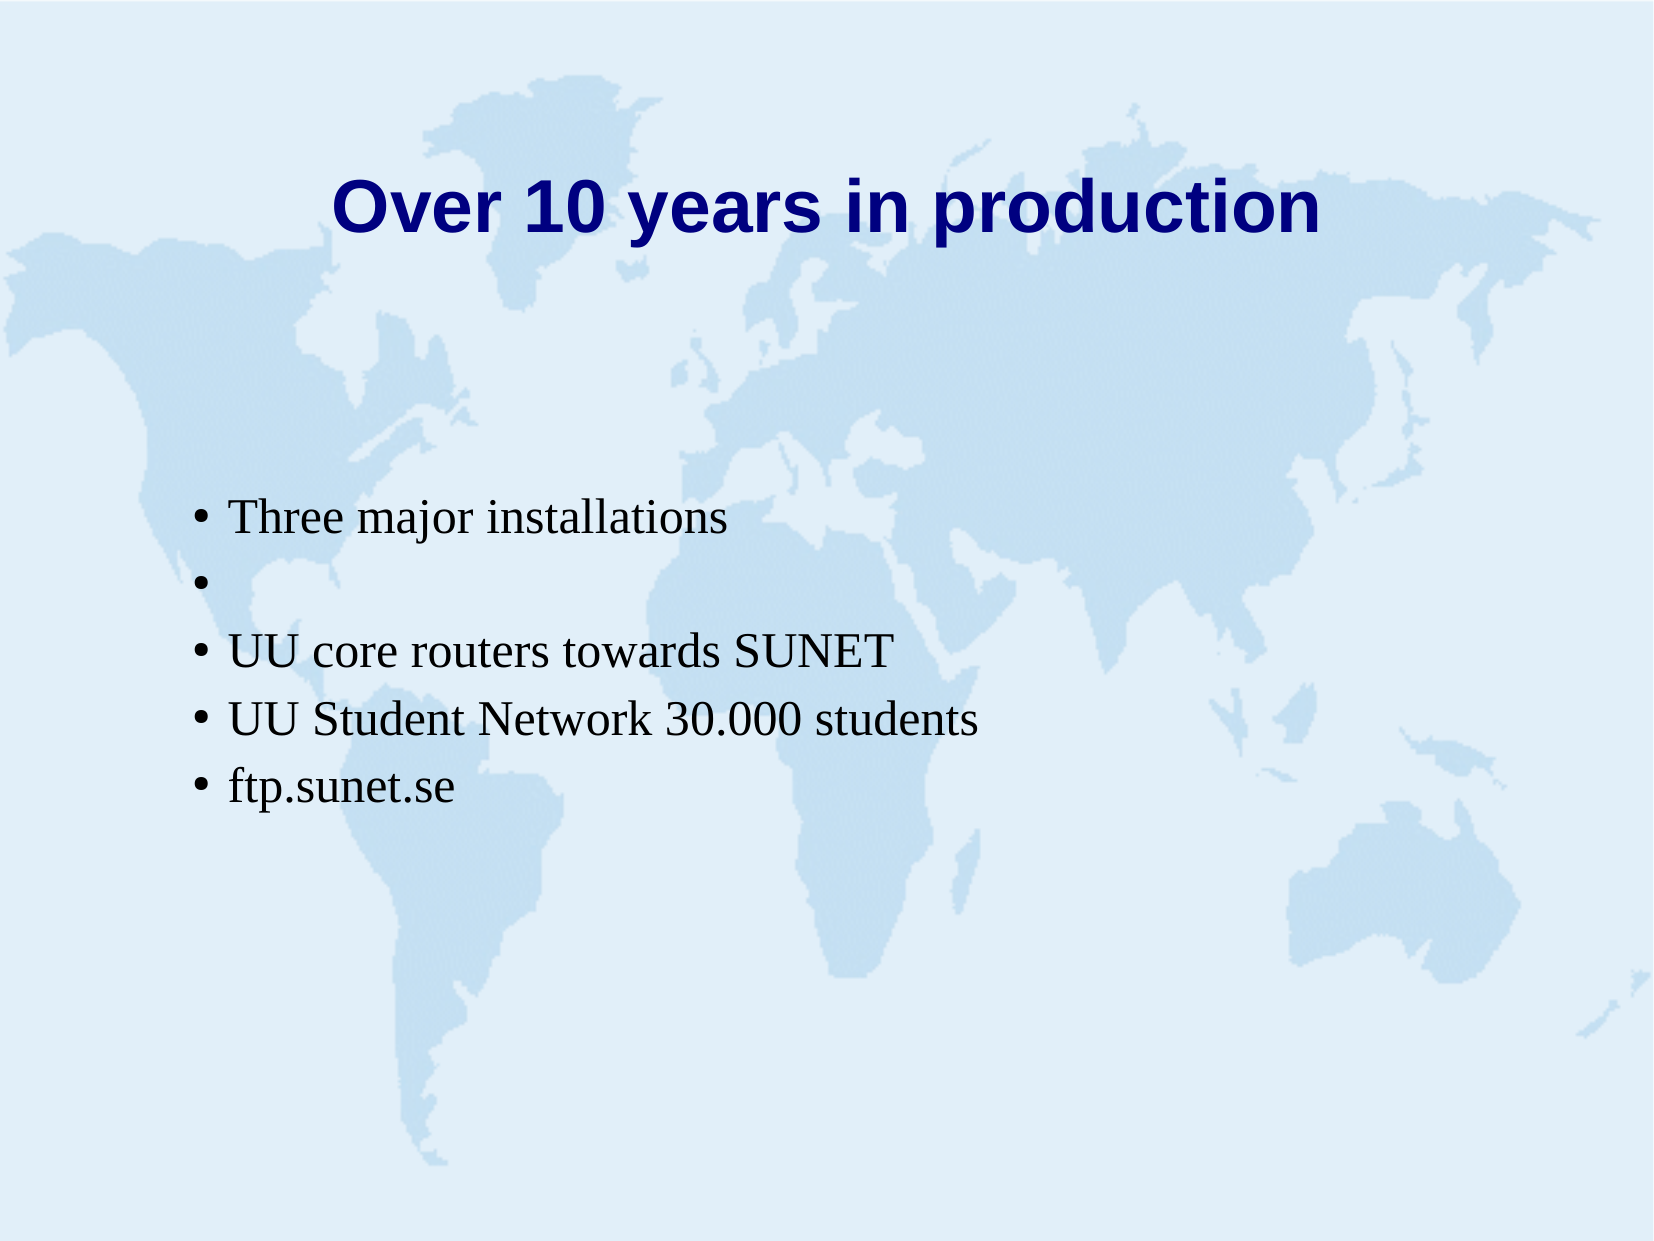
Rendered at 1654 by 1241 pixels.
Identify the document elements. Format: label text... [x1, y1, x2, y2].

title Over 10 years in production [121, 102, 1534, 311]
picture [0, 0, 1654, 1241]
subtitle Three major installations UU core routers towards SUNET UU Student Network 30.000 students ftp.sunet.se [121, 352, 1534, 950]
